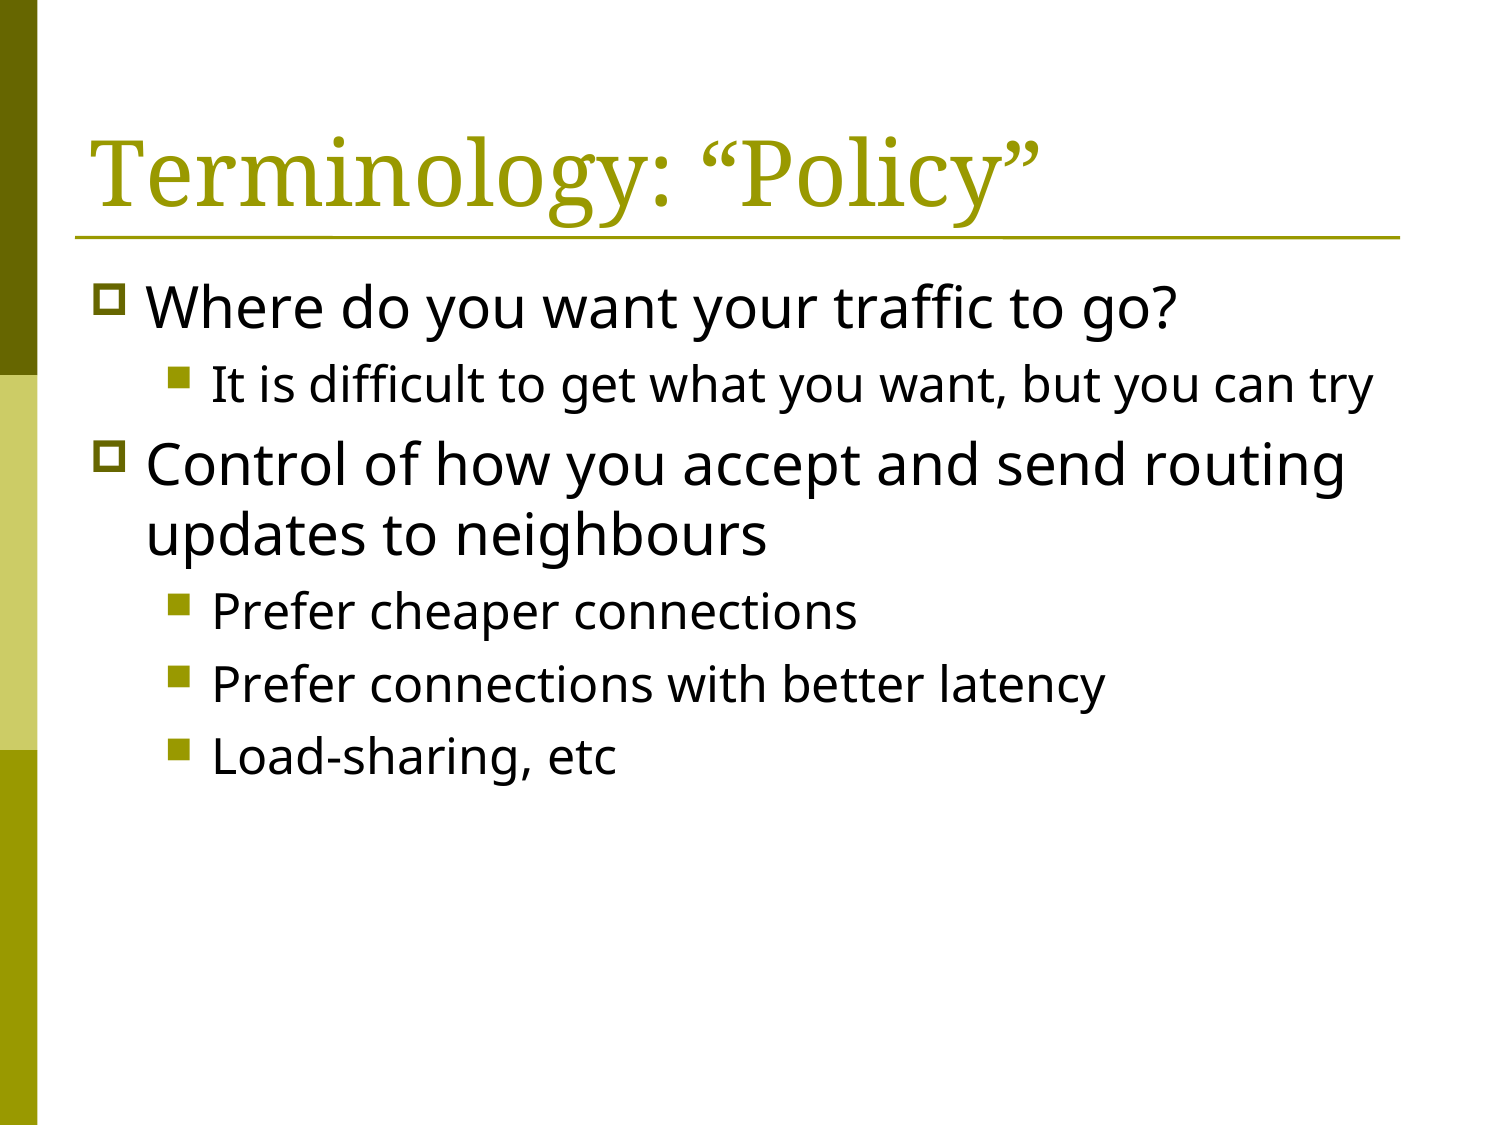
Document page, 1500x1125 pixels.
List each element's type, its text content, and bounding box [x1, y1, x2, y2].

list Where do you want your traffic to go? It is difficult to get what you want, but you can try Control of how you accept and send routing updates to neighbours Prefer cheaper connections Prefer connections with better latency Load-sharing, etc [75, 262, 1426, 1006]
title Terminology: “Policy” [75, 45, 1426, 233]
